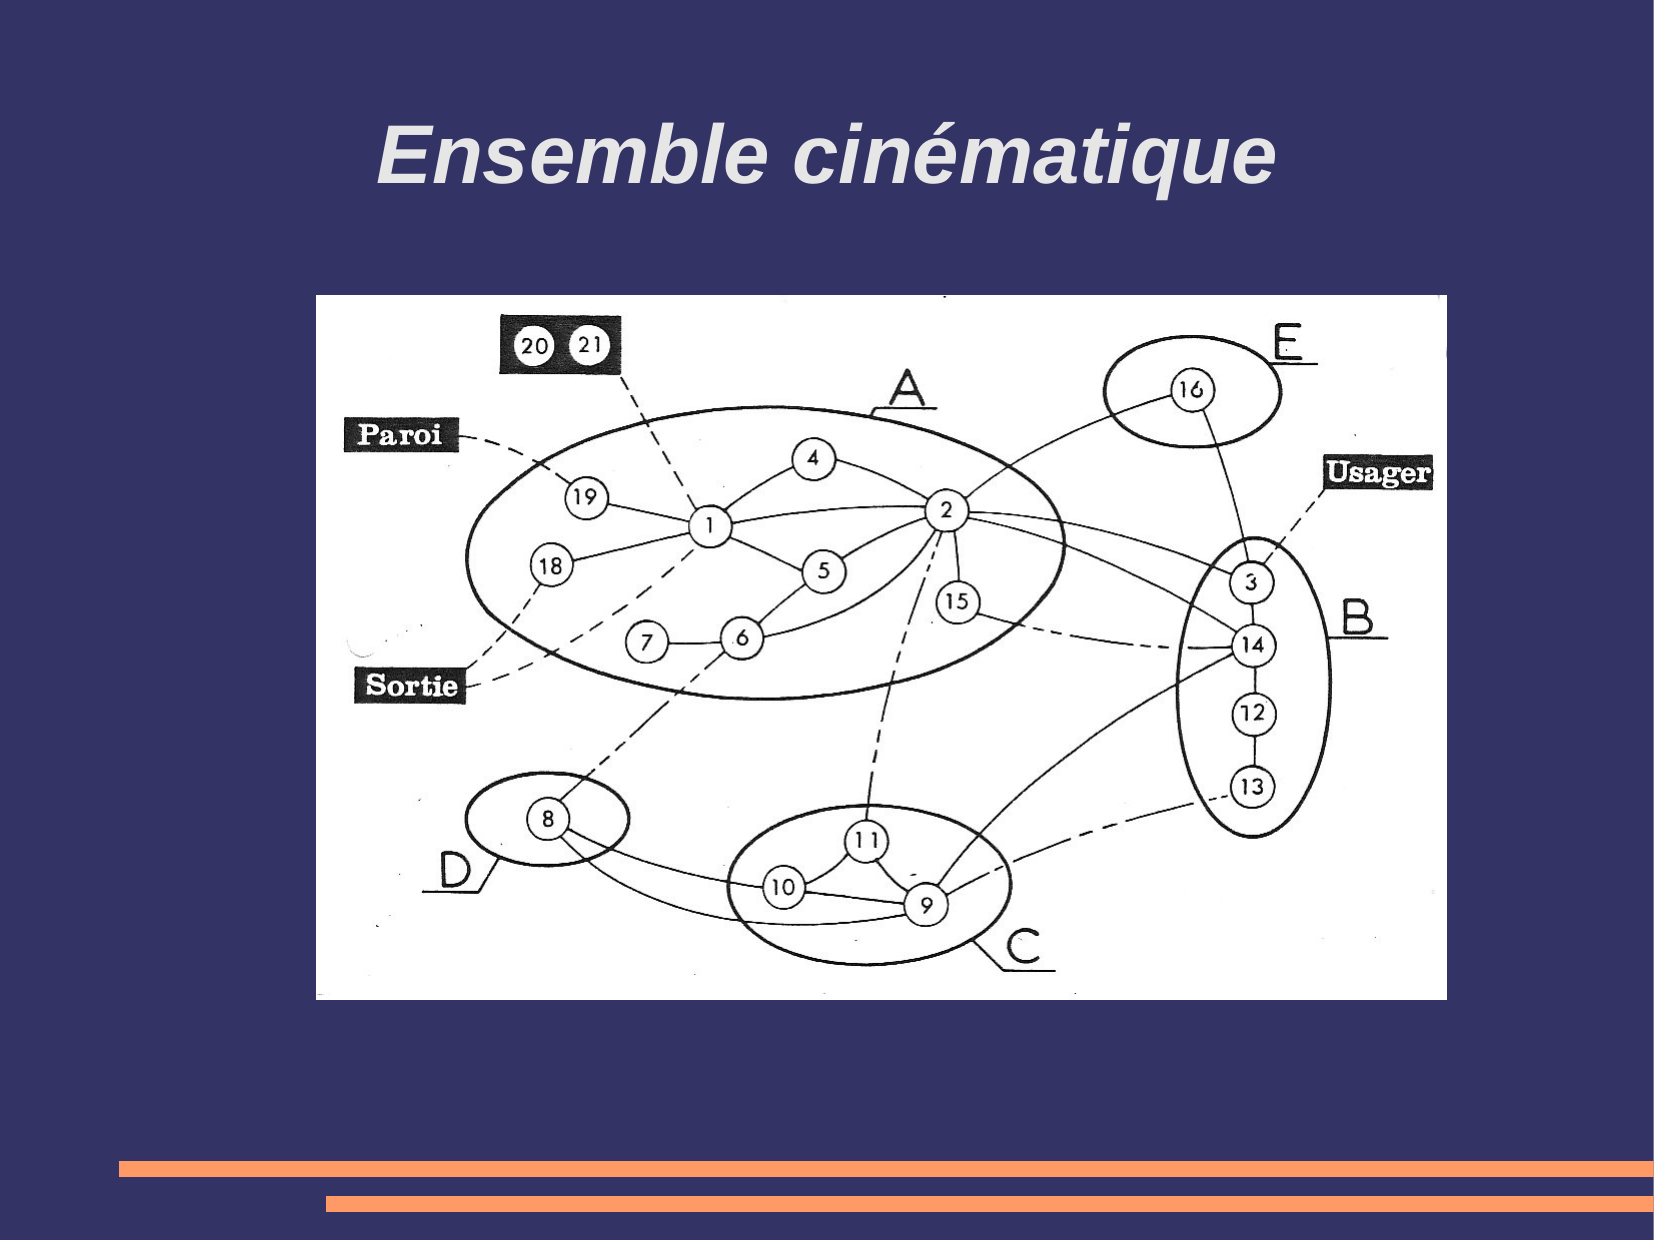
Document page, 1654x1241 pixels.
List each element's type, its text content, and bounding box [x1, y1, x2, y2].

picture [316, 295, 1447, 1000]
title Ensemble cinématique [121, 46, 1534, 254]
